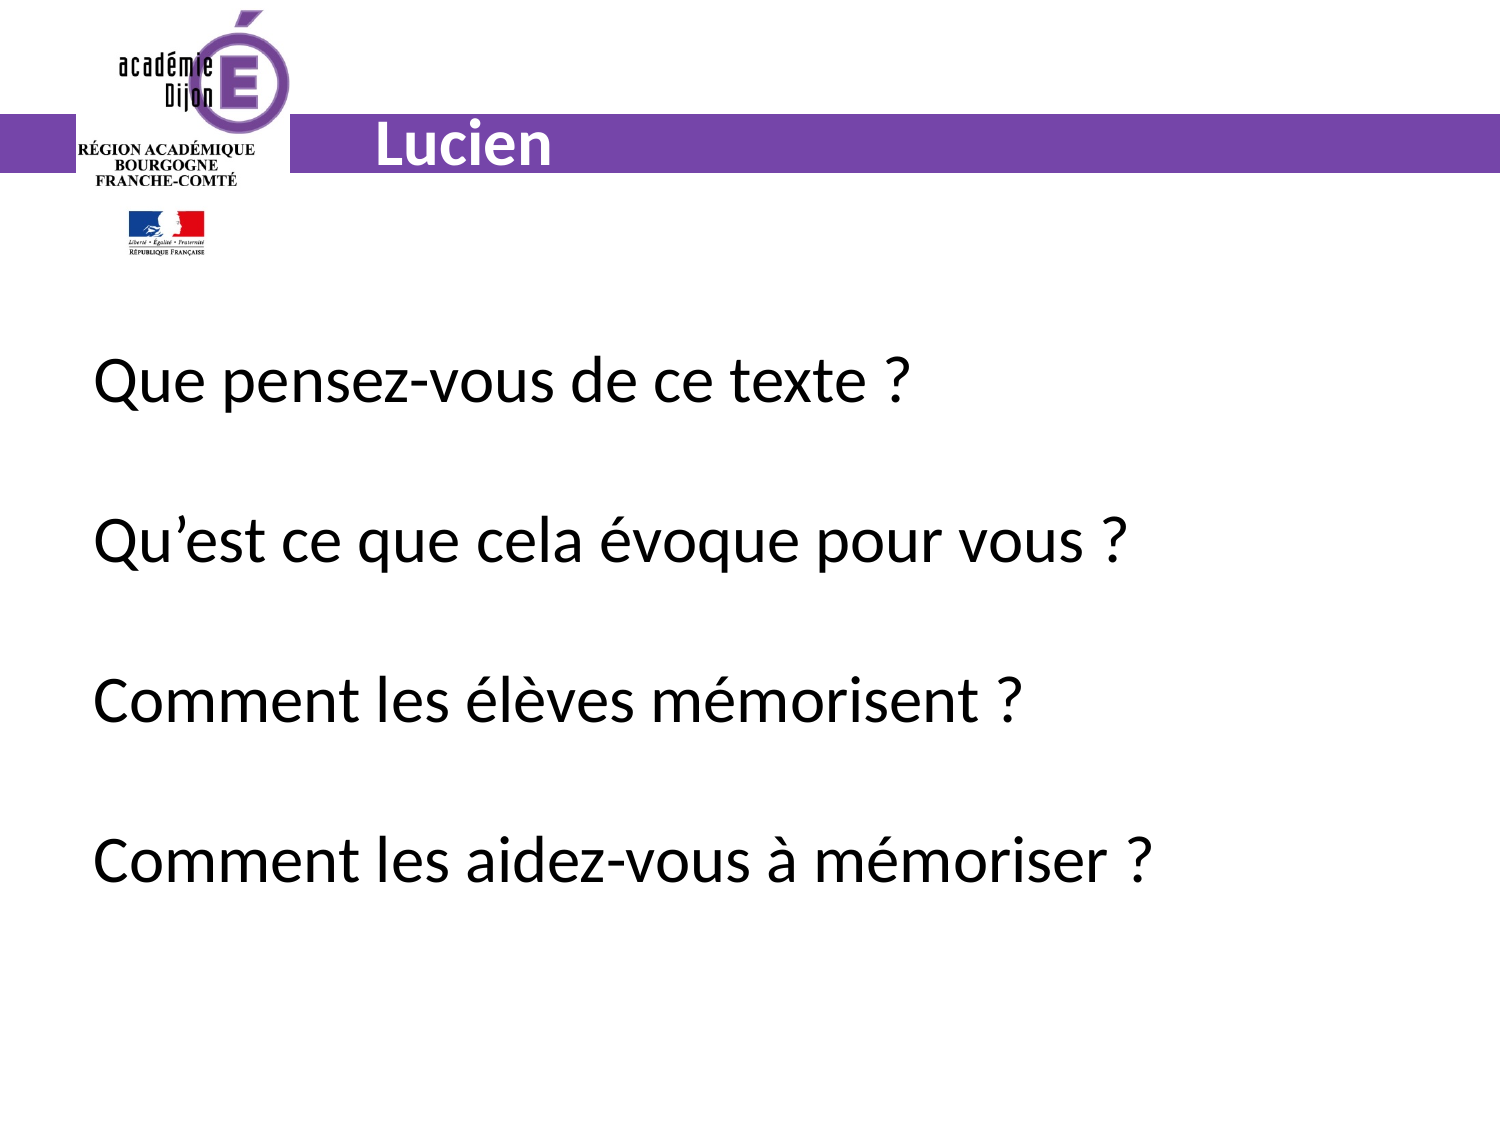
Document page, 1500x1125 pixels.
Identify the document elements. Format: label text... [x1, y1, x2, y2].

text_box Que pensez-vous de ce texte ? Qu’est ce que cela évoque pour vous ? Comment les élèves mémorisent ? Comment les aidez-vous à mémoriser ? [78, 328, 1411, 955]
title Lucien [360, 45, 1426, 233]
